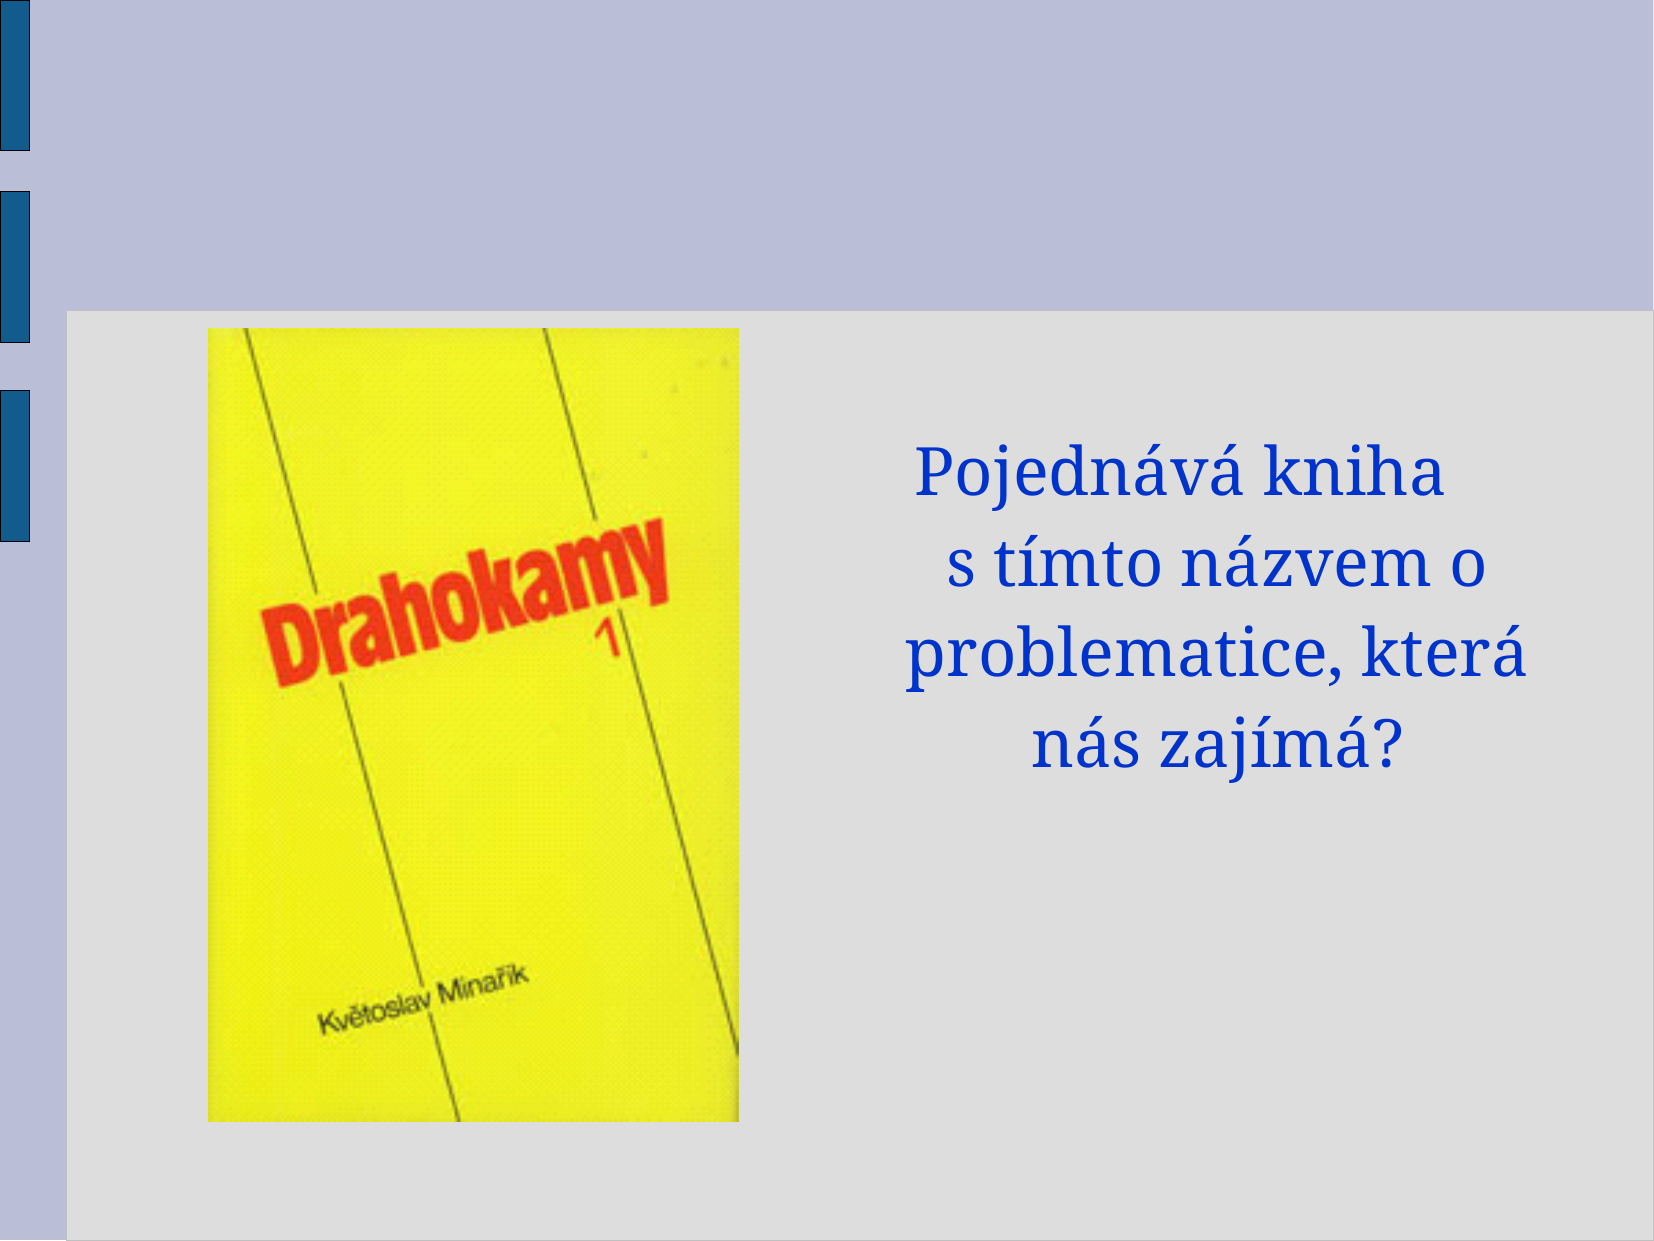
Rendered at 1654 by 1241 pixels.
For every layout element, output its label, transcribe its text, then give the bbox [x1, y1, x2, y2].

picture [208, 328, 739, 1123]
list Pojednává kniha s tímto názvem o problematice, která nás zajímá? [845, 344, 1535, 1127]
